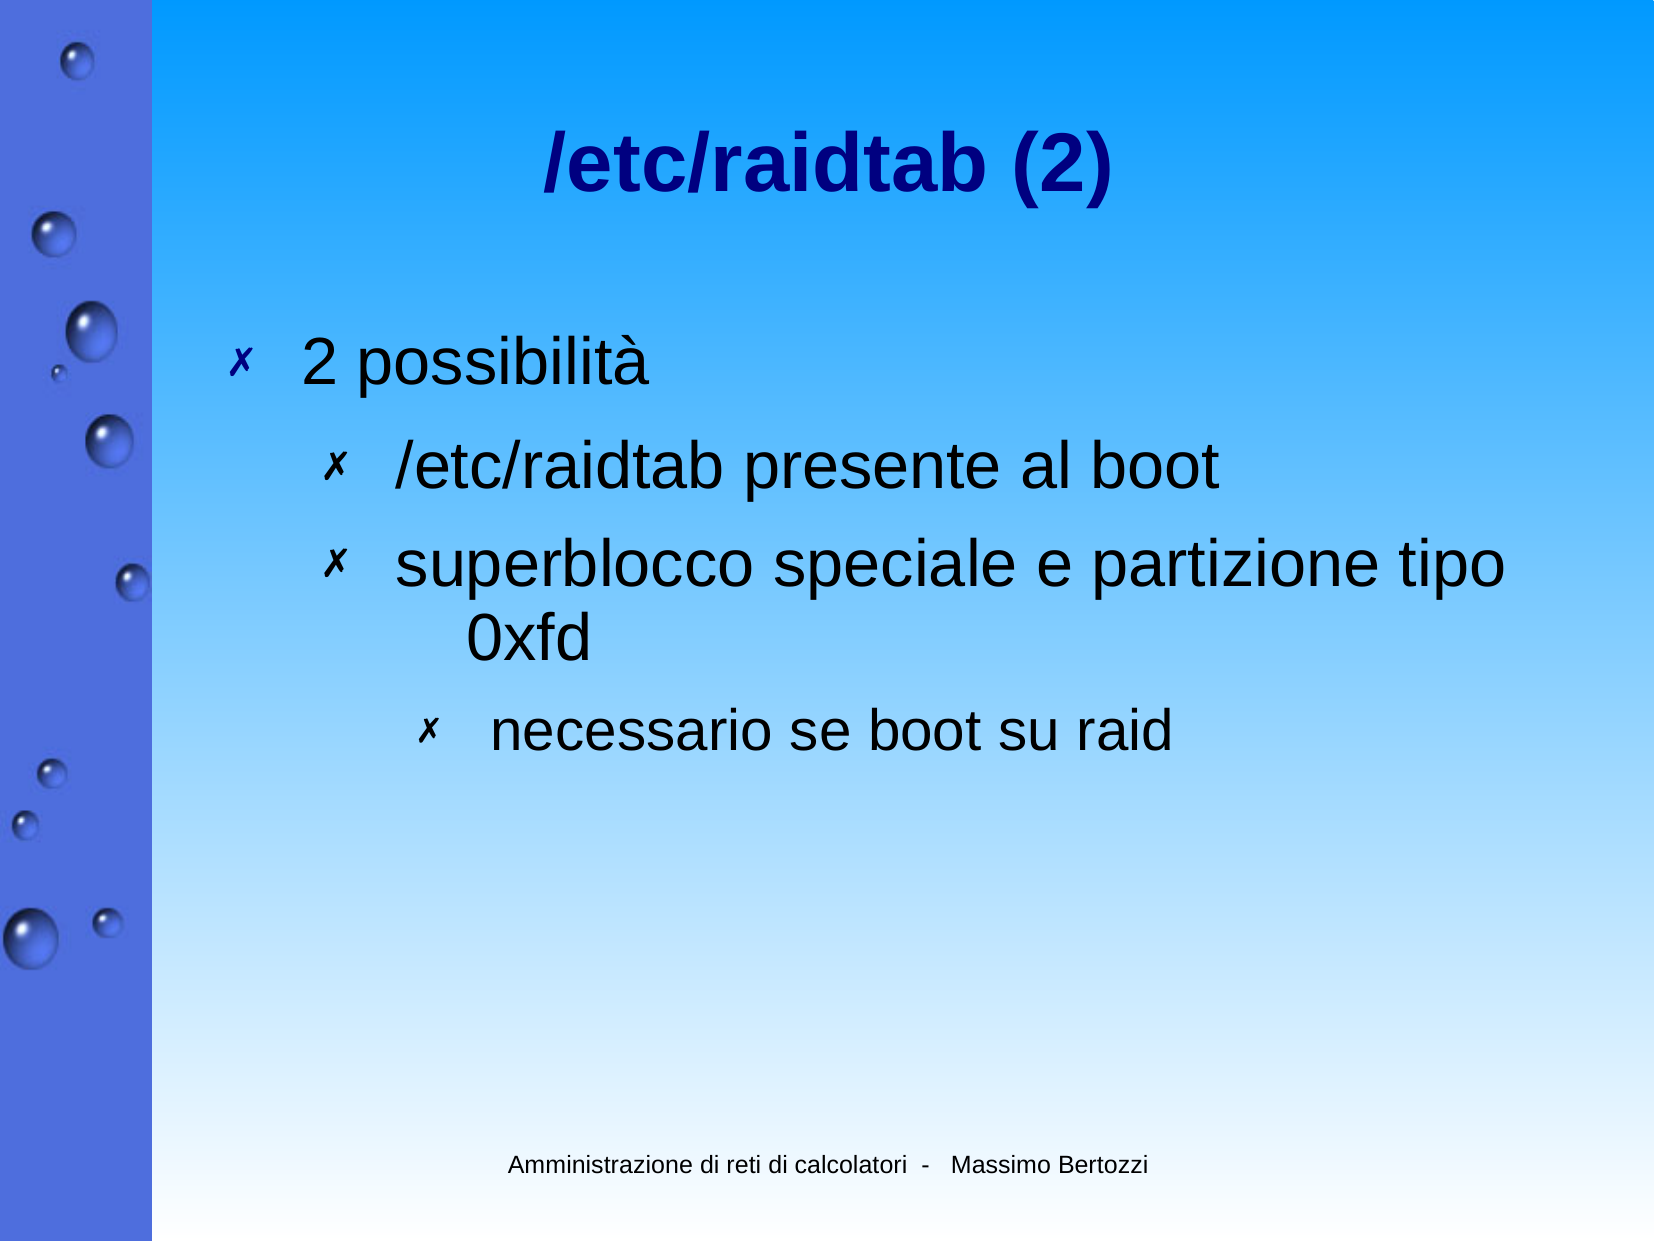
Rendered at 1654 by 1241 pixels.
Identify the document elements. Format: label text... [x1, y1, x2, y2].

list 2 possibilità /etc/raidtab presente al boot superblocco speciale e partizione tipo 0xfd necessario se boot su raid [206, 324, 1619, 841]
title /etc/raidtab (2) [123, 58, 1536, 266]
picture [0, 0, 152, 1241]
